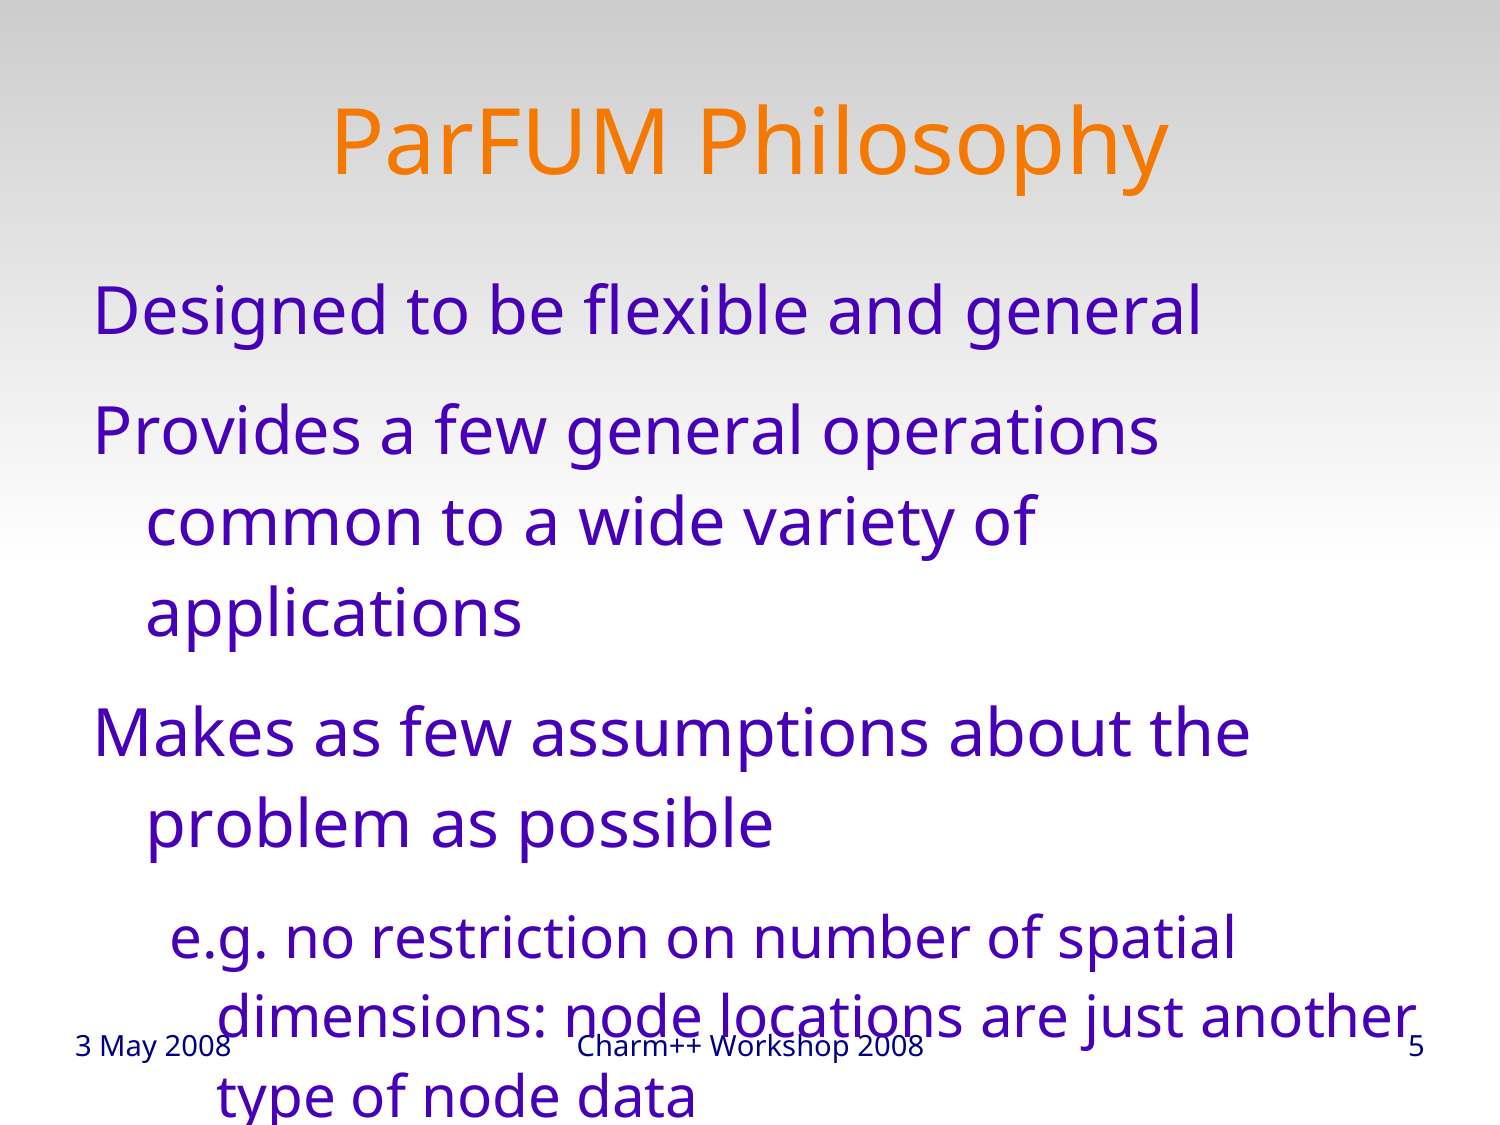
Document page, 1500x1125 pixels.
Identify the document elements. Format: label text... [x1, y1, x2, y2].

list Designed to be flexible and general Provides a few general operations common to a wide variety of applications Makes as few assumptions about the problem as possible e.g. no restriction on number of spatial dimensions: node locations are just another type of node data [75, 263, 1425, 991]
title ParFUM Philosophy [75, 52, 1425, 226]
